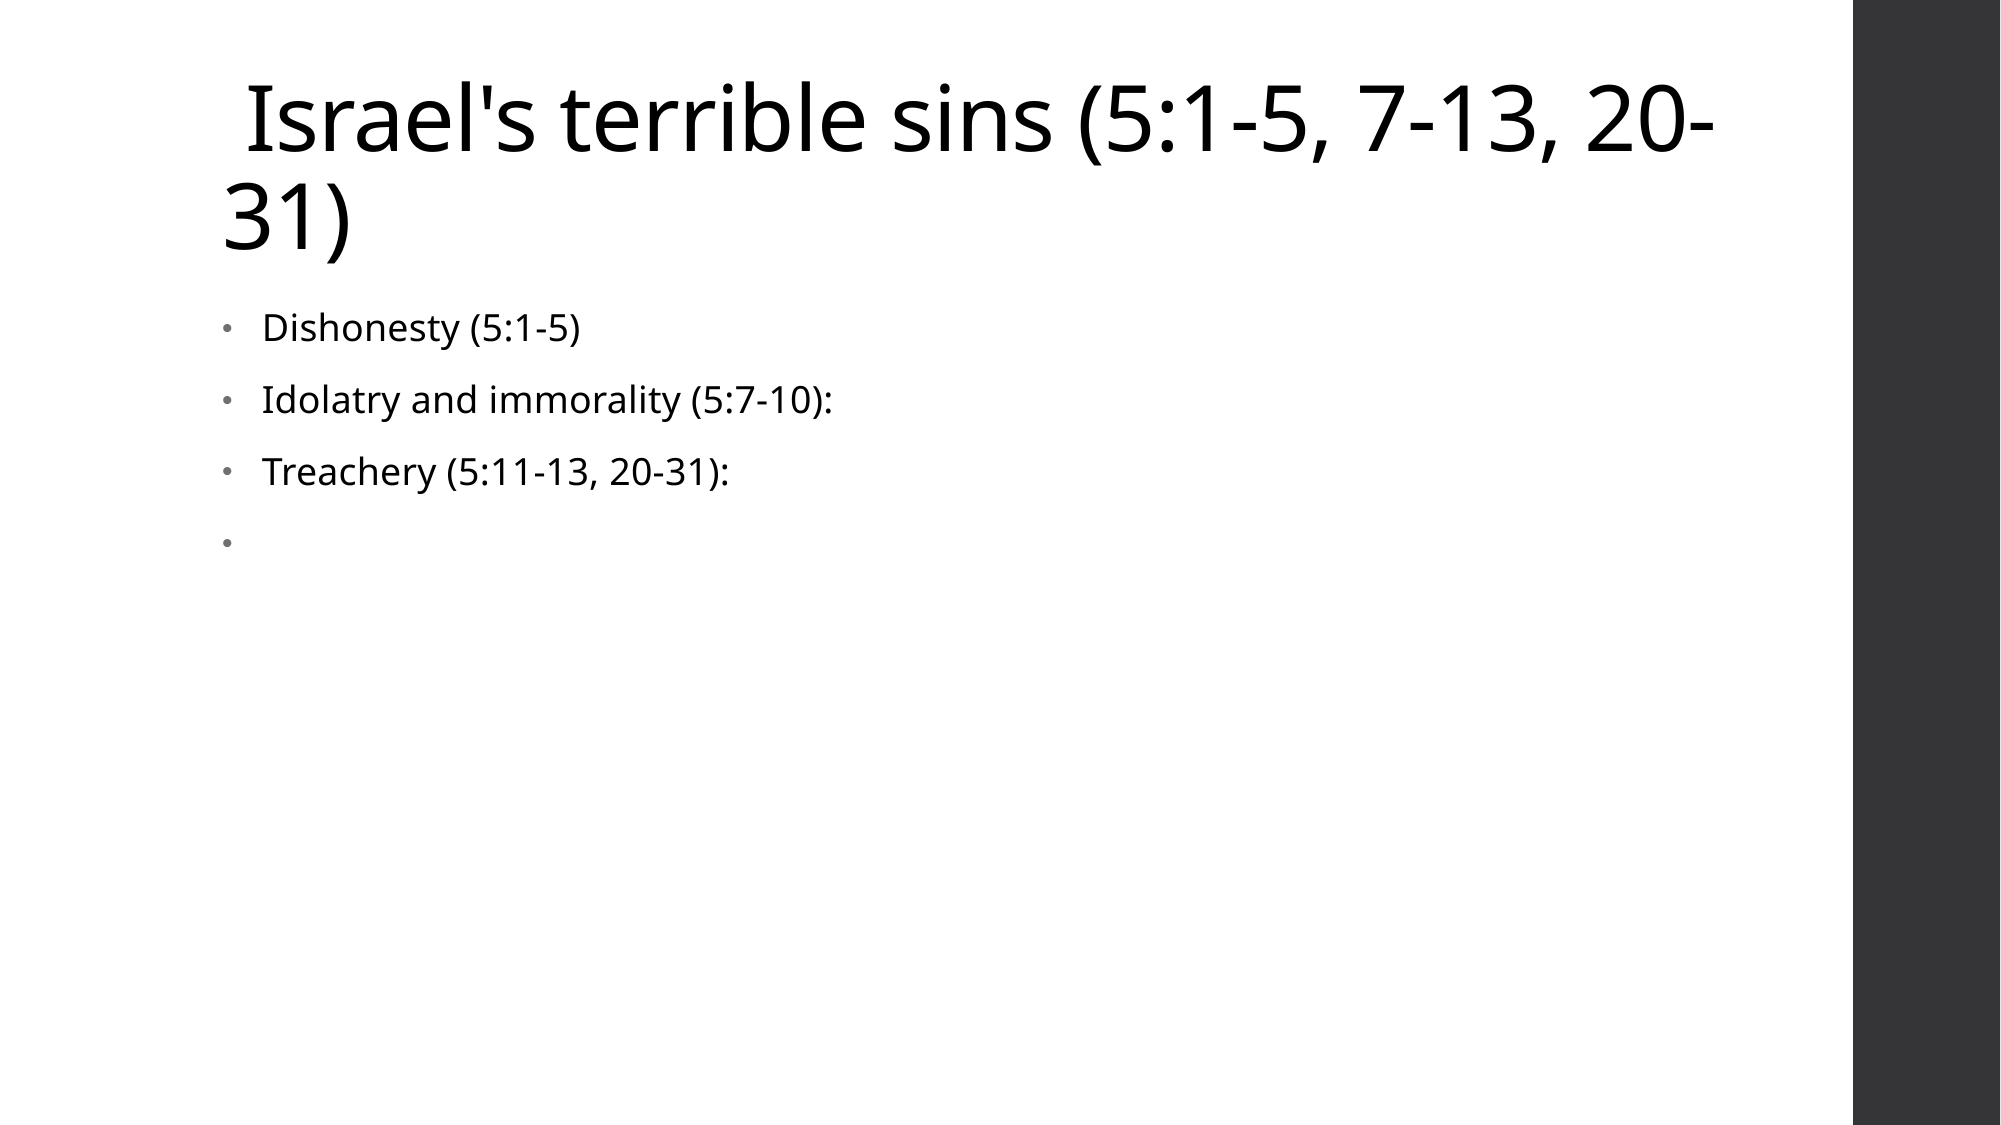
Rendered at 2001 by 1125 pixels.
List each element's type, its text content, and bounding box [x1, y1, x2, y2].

list Dishonesty (5:1-5) Idolatry and immorality (5:7-10): Treachery (5:11-13, 20-31): [206, 299, 1617, 1014]
title Israel's terrible sins (5:1-5, 7-13, 20-31) [206, 60, 1797, 278]
